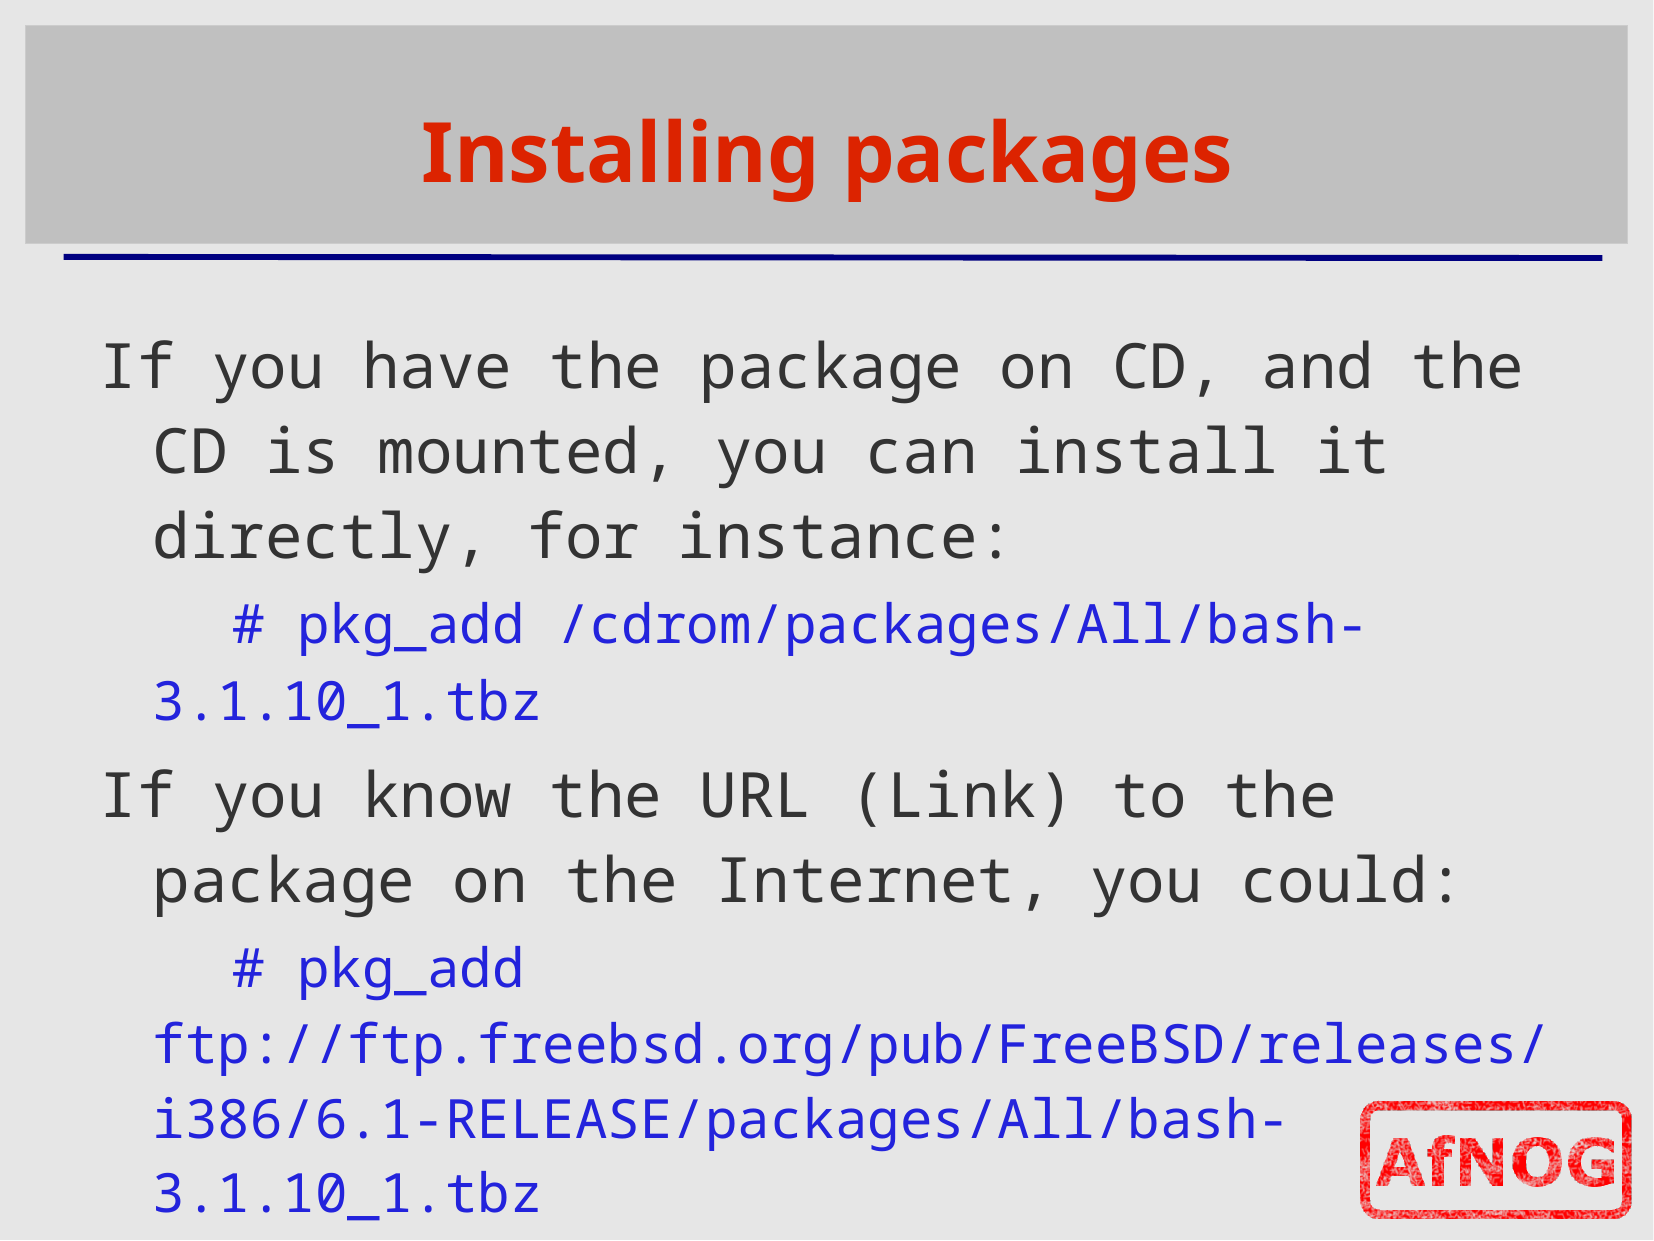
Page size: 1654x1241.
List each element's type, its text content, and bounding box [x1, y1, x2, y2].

list If you have the package on CD, and the CD is mounted, you can install it directly, for instance: # pkg_add /cdrom/packages/All/bash-3.1.10_1.tbz If you know the URL (Link) to the package on the Internet, you could: # pkg_add ftp://ftp.freebsd.org/pub/FreeBSD/releases/i386/6.1-RELEASE/packages/All/bash-3.1.10_1.tbz [82, 322, 1561, 1132]
picture [1360, 1100, 1632, 1219]
title Installing packages [121, 46, 1534, 254]
